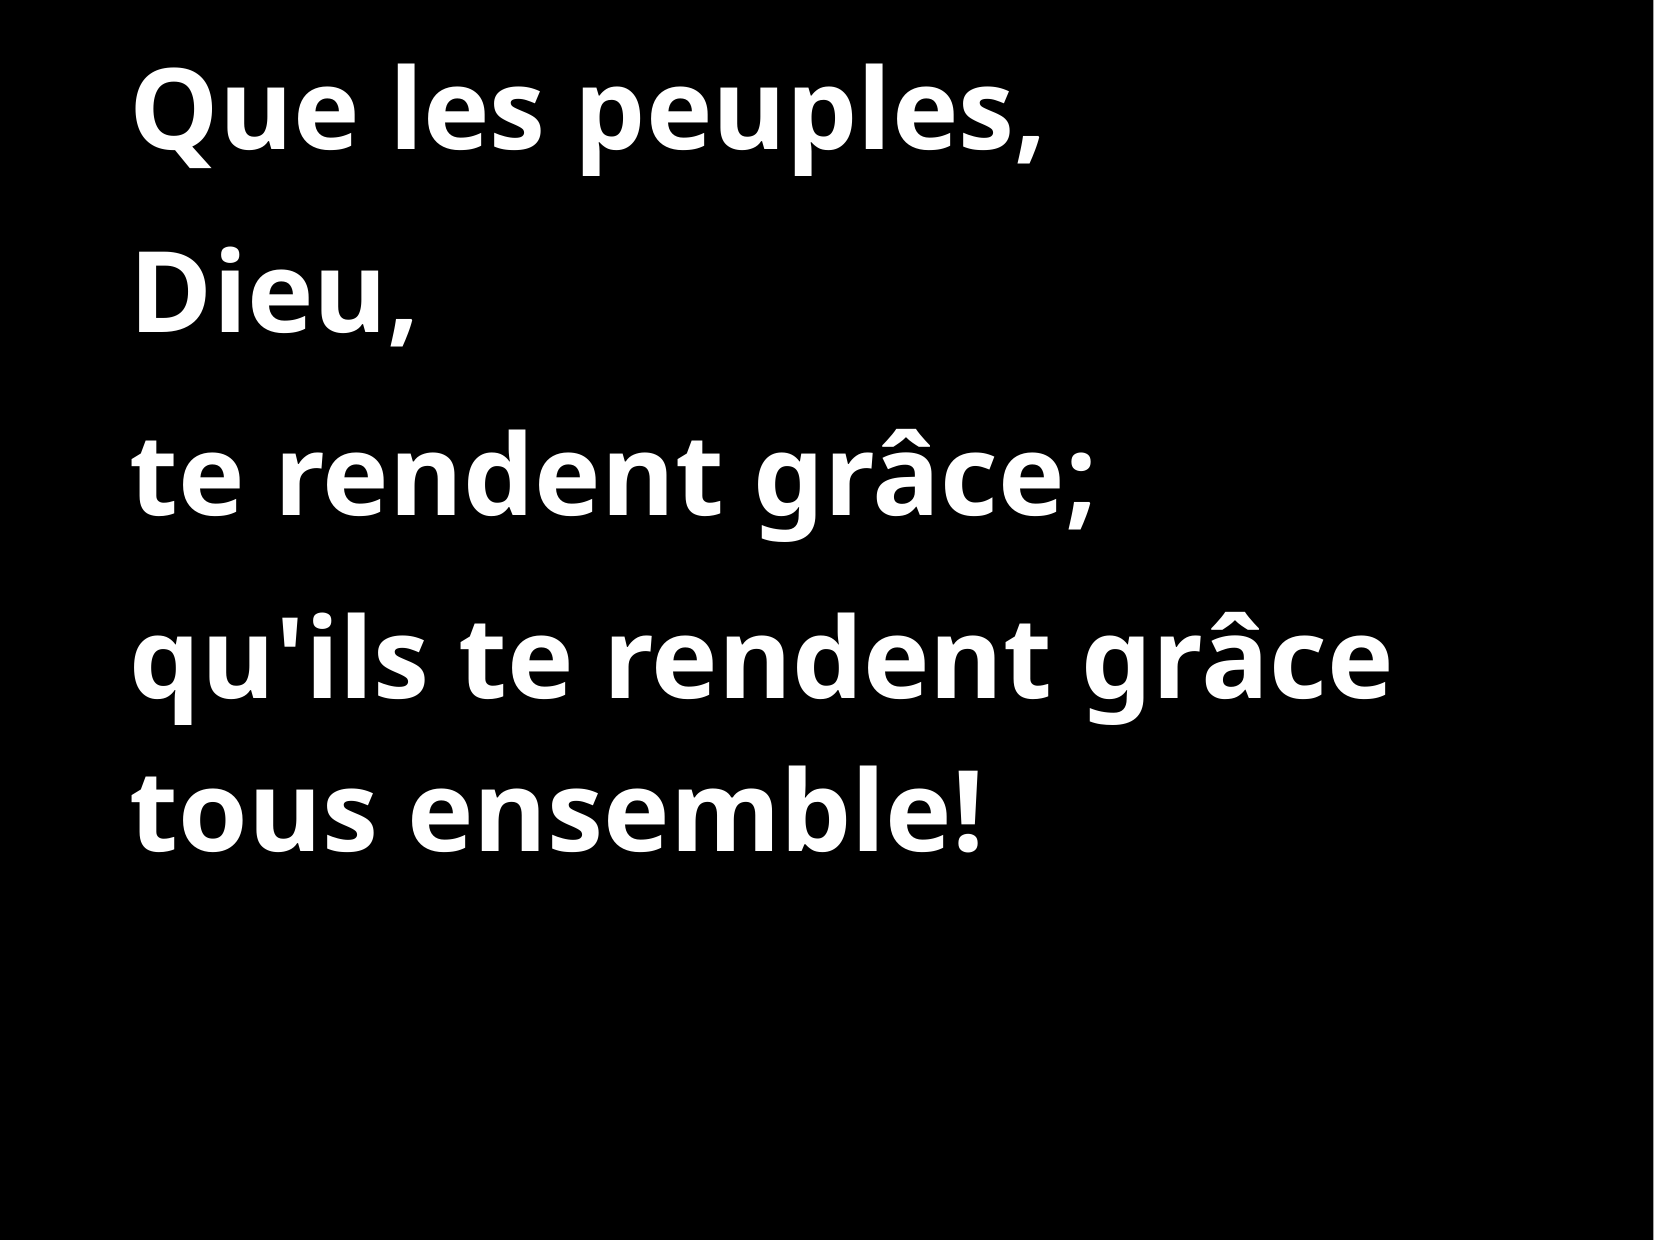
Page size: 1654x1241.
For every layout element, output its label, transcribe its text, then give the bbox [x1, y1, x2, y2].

list Que les peuples, Dieu, te rendent grâce; qu'ils te rendent grâce tous ensemble! [59, 29, 1654, 1063]
